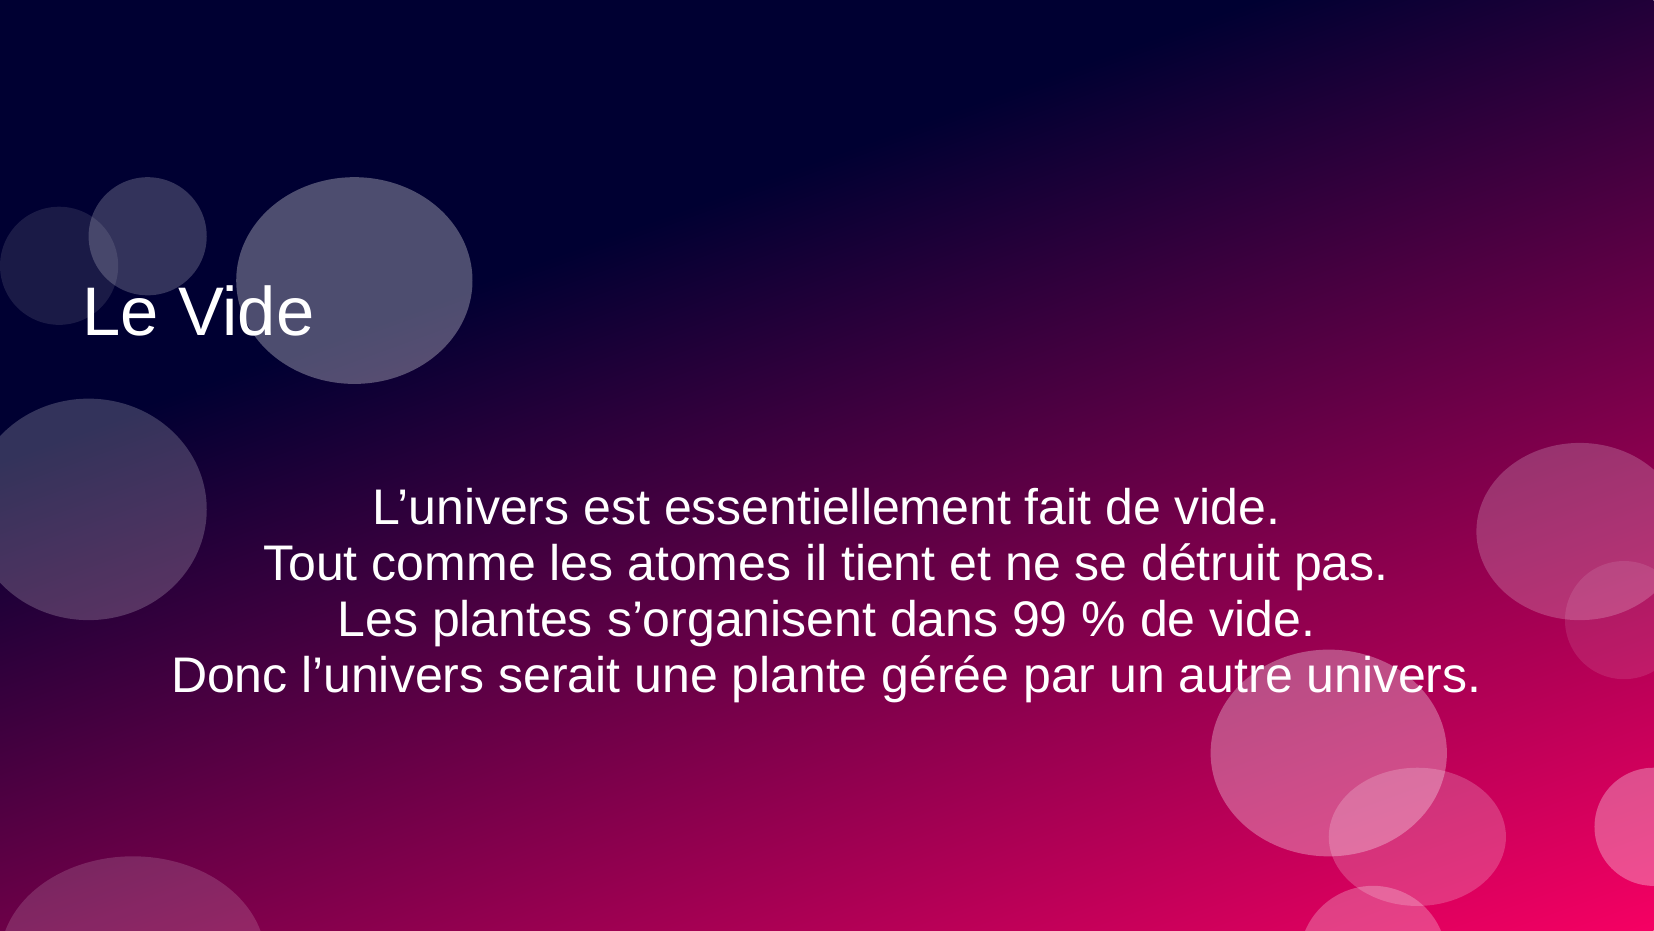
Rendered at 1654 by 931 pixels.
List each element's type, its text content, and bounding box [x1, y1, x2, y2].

subtitle L’univers est essentiellement fait de vide. Tout comme les atomes il tient et ne se détruit pas. Les plantes s’organisent dans 99 % de vide. Donc l’univers serait une plante gérée par un autre univers. [82, 425, 1571, 758]
title Le Vide [82, 234, 1571, 390]
